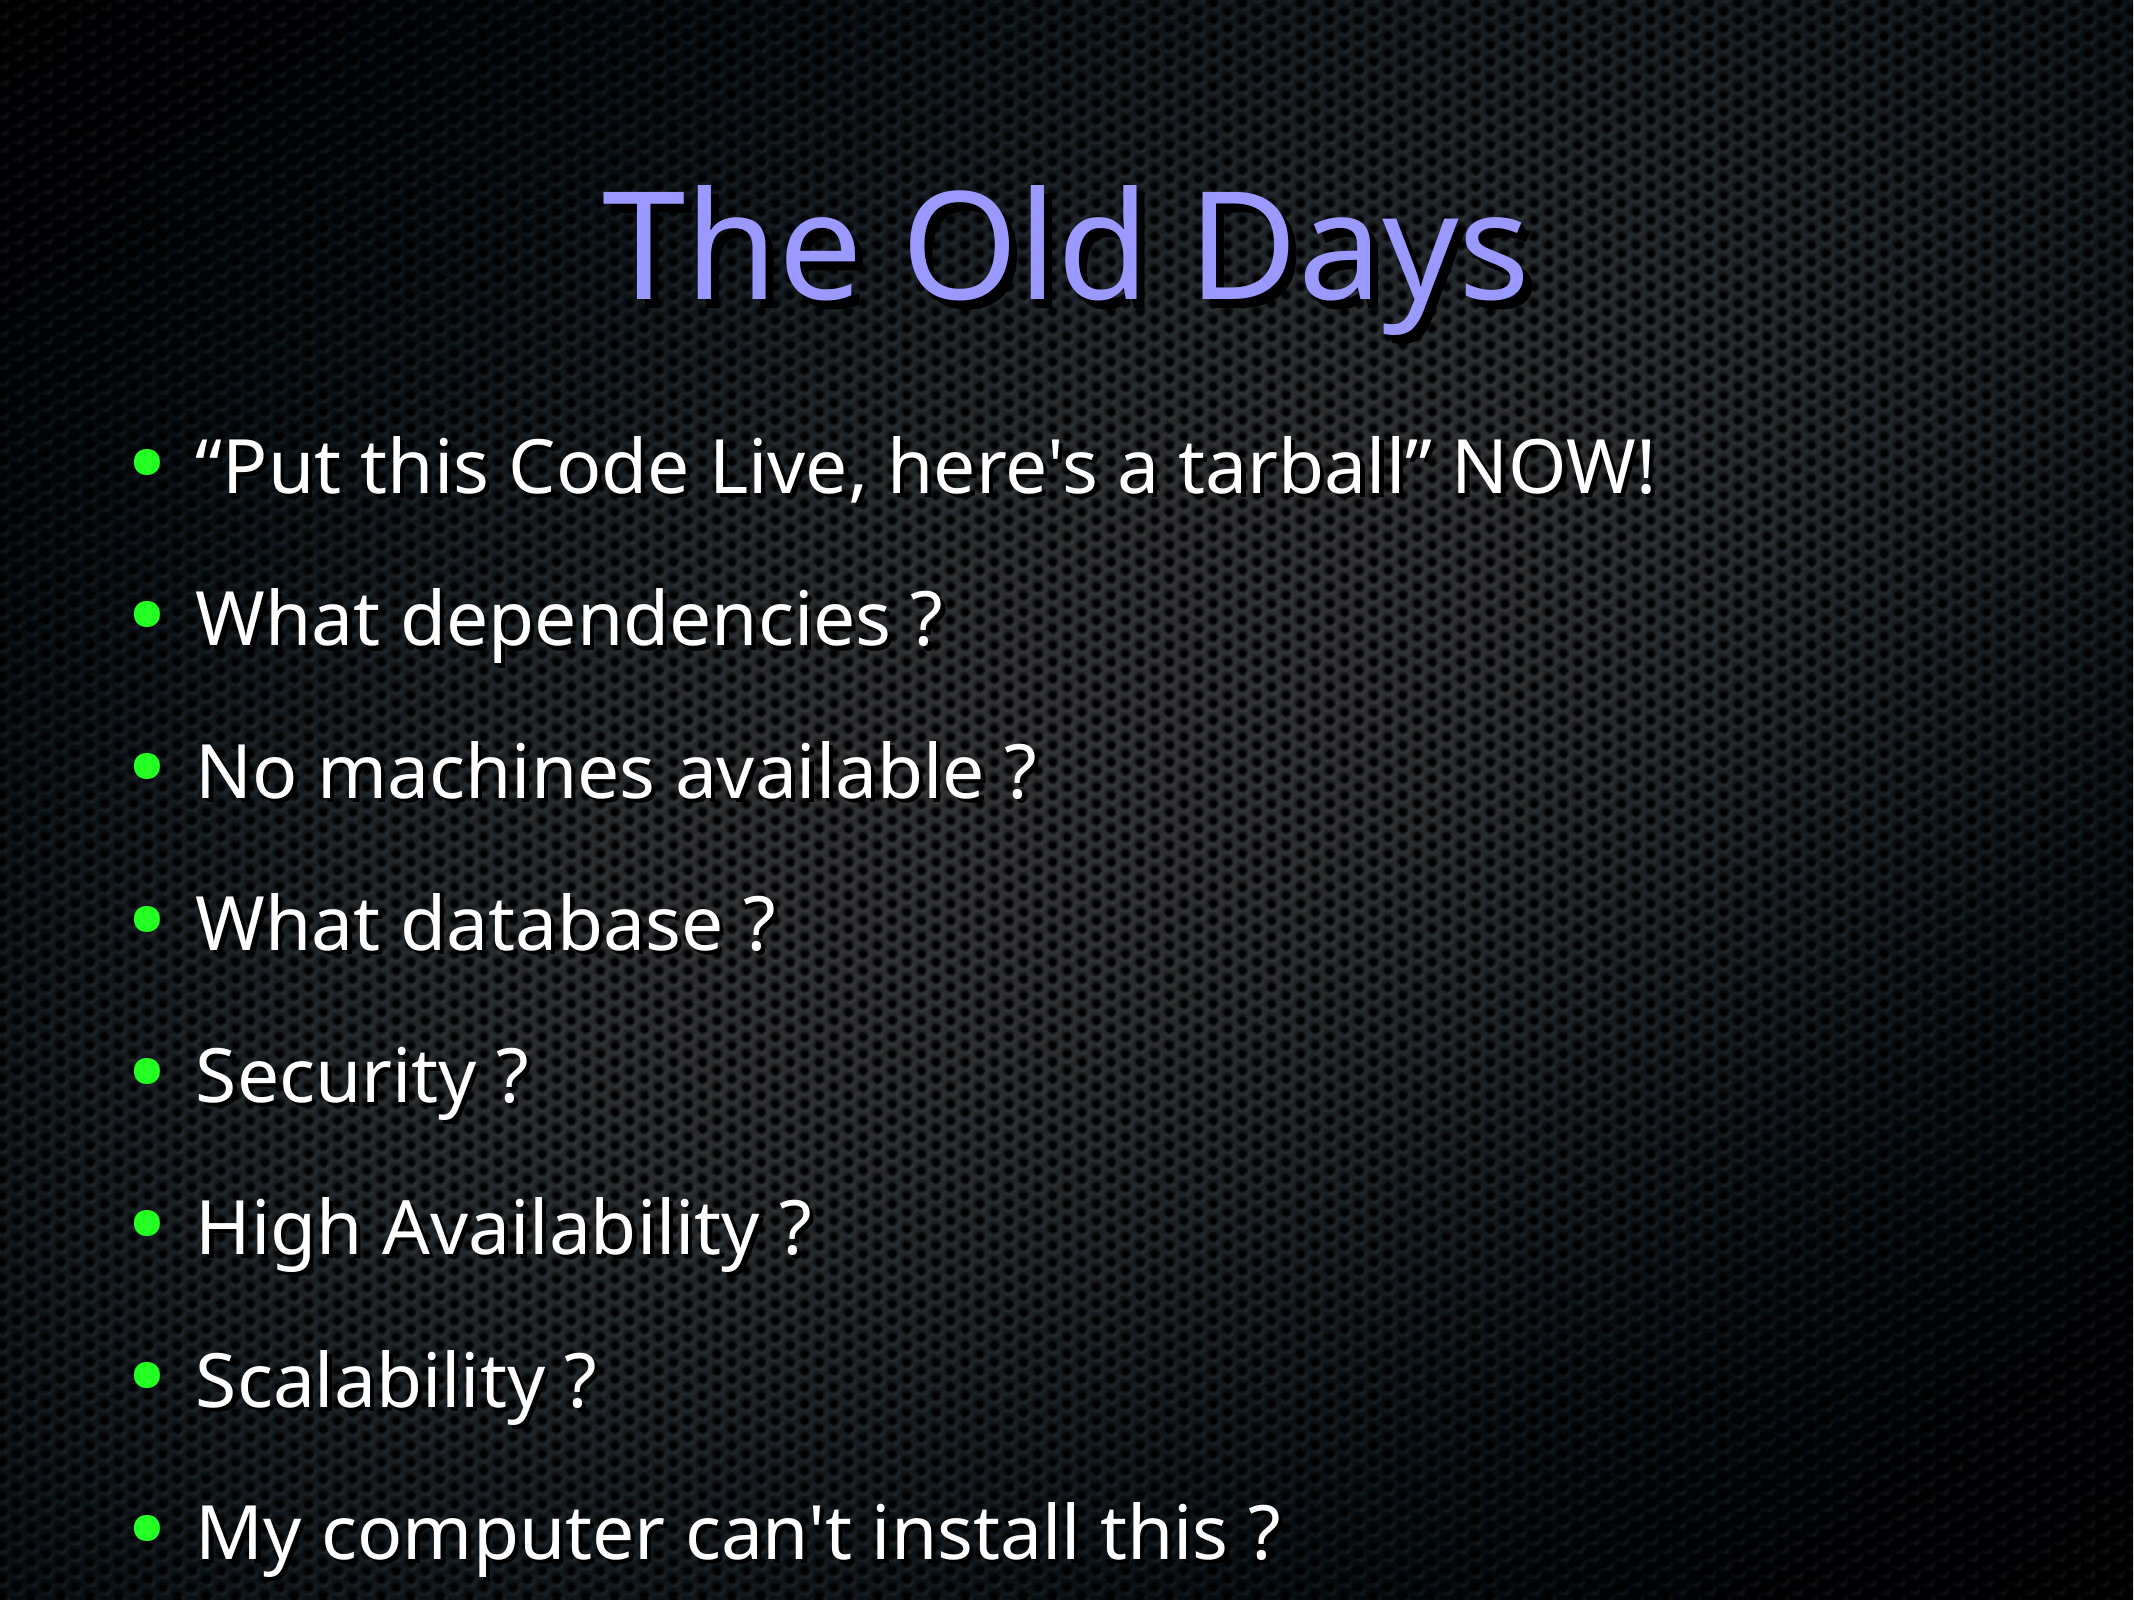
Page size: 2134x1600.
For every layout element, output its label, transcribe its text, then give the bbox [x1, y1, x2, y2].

list “Put this Code Live, here's a tarball” NOW! What dependencies ? No machines available ? What database ? Security ? High Availability ? Scalability ? My computer can't install this ? [129, 413, 2005, 1522]
title The Old Days [129, 49, 2005, 413]
picture [0, 0, 2134, 1600]
